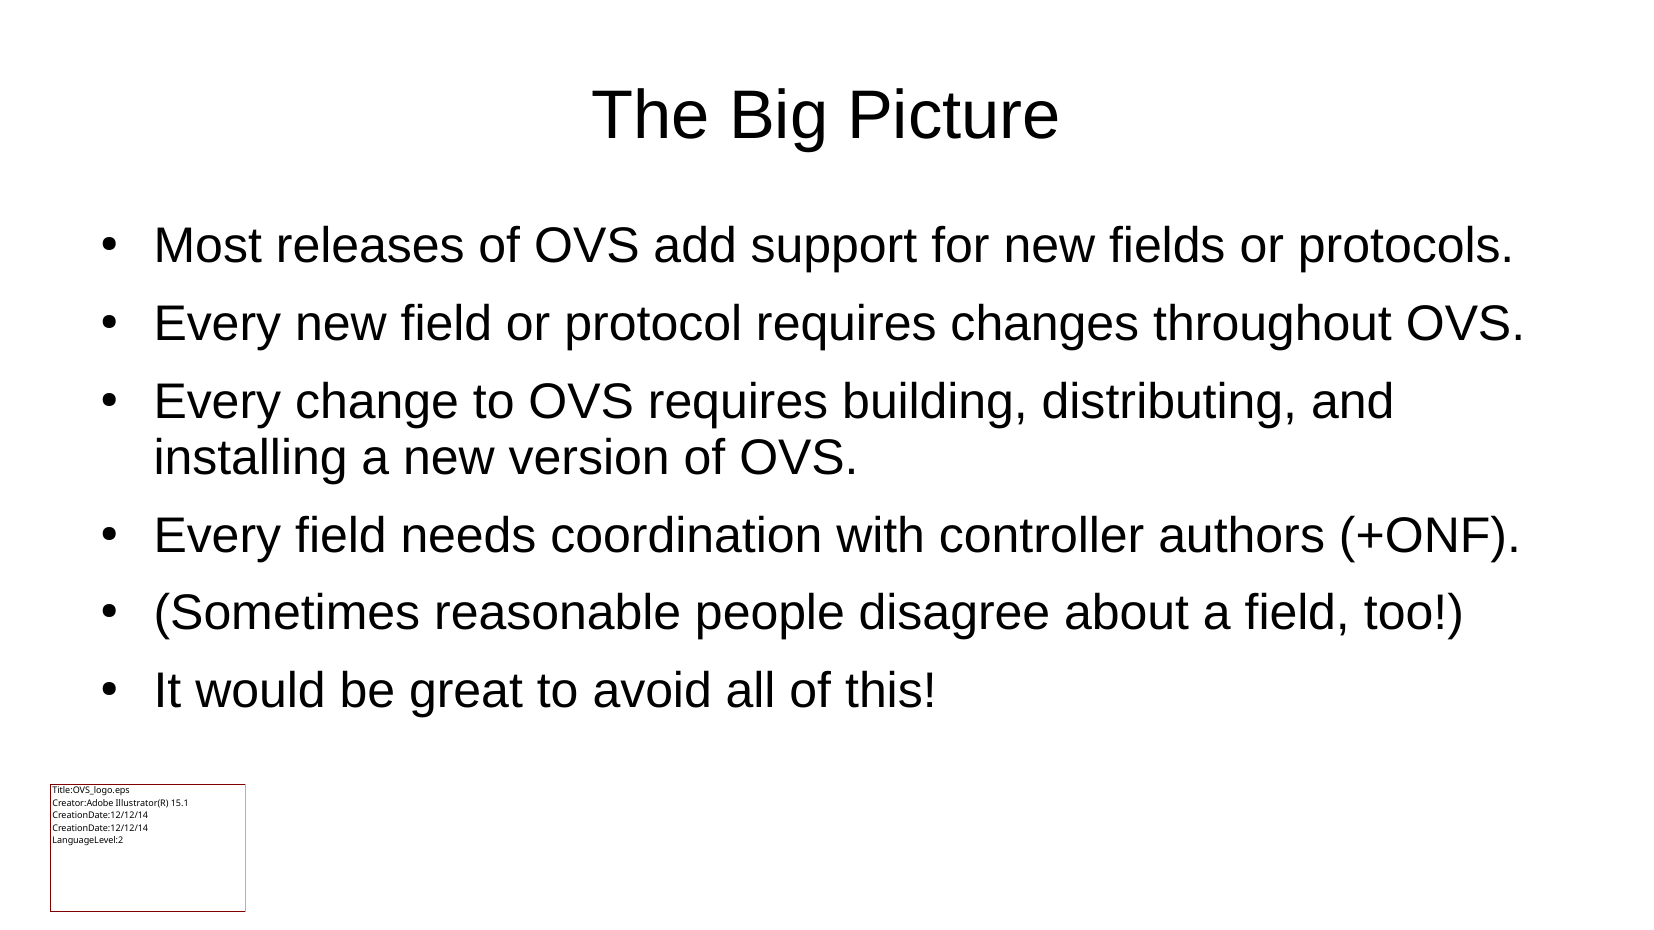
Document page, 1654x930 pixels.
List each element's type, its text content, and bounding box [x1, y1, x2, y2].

list Most releases of OVS add support for new fields or protocols. Every new field or protocol requires changes throughout OVS. Every change to OVS requires building, distributing, and installing a new version of OVS. Every field needs coordination with controller authors (+ONF). (Sometimes reasonable people disagree about a field, too!) It would be great to avoid all of this! [82, 217, 1538, 914]
title The Big Picture [82, 37, 1571, 193]
